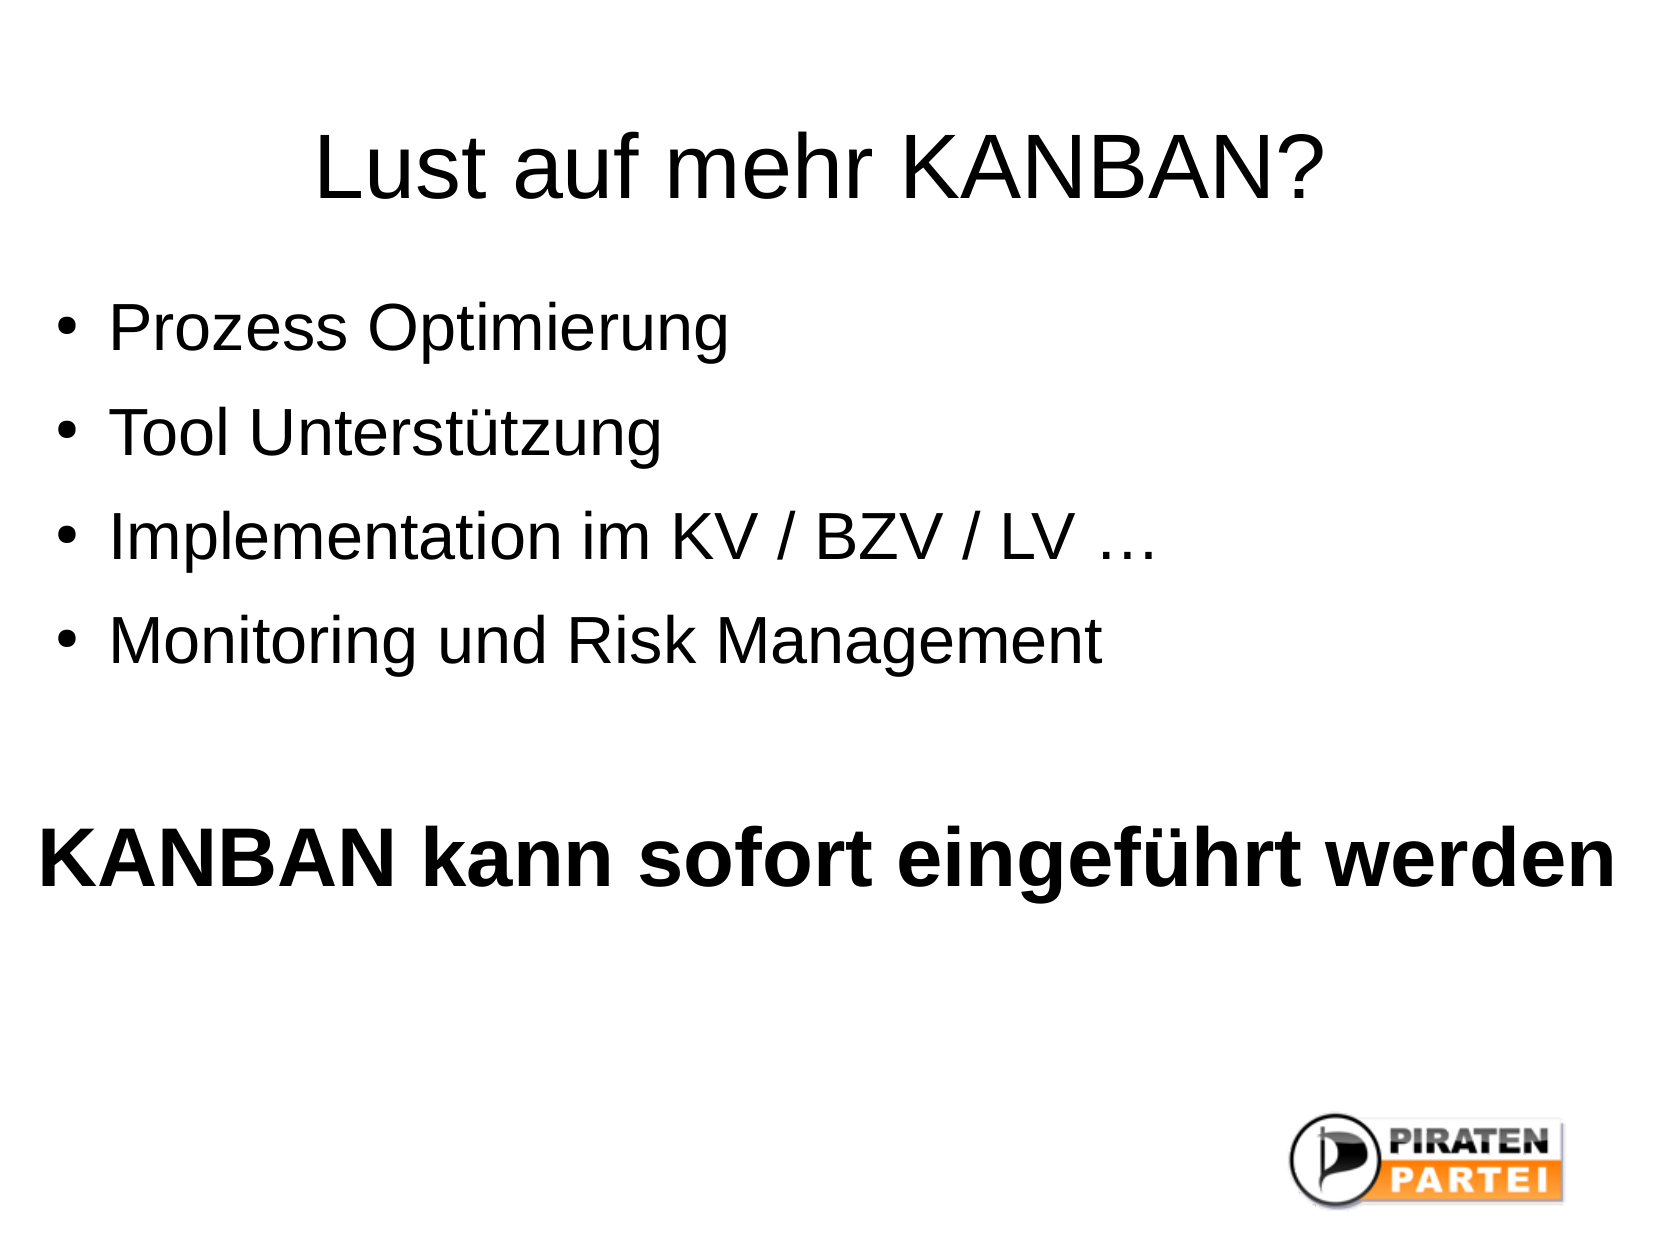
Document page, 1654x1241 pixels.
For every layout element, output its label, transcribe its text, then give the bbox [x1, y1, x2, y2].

list Prozess Optimierung Tool Unterstützung Implementation im KV / BZV / LV … Monitoring und Risk Management KANBAN kann sofort eingeführt werden [37, 290, 1638, 1109]
title Lust auf mehr KANBAN? [76, 115, 1565, 219]
picture [1286, 1111, 1568, 1213]
